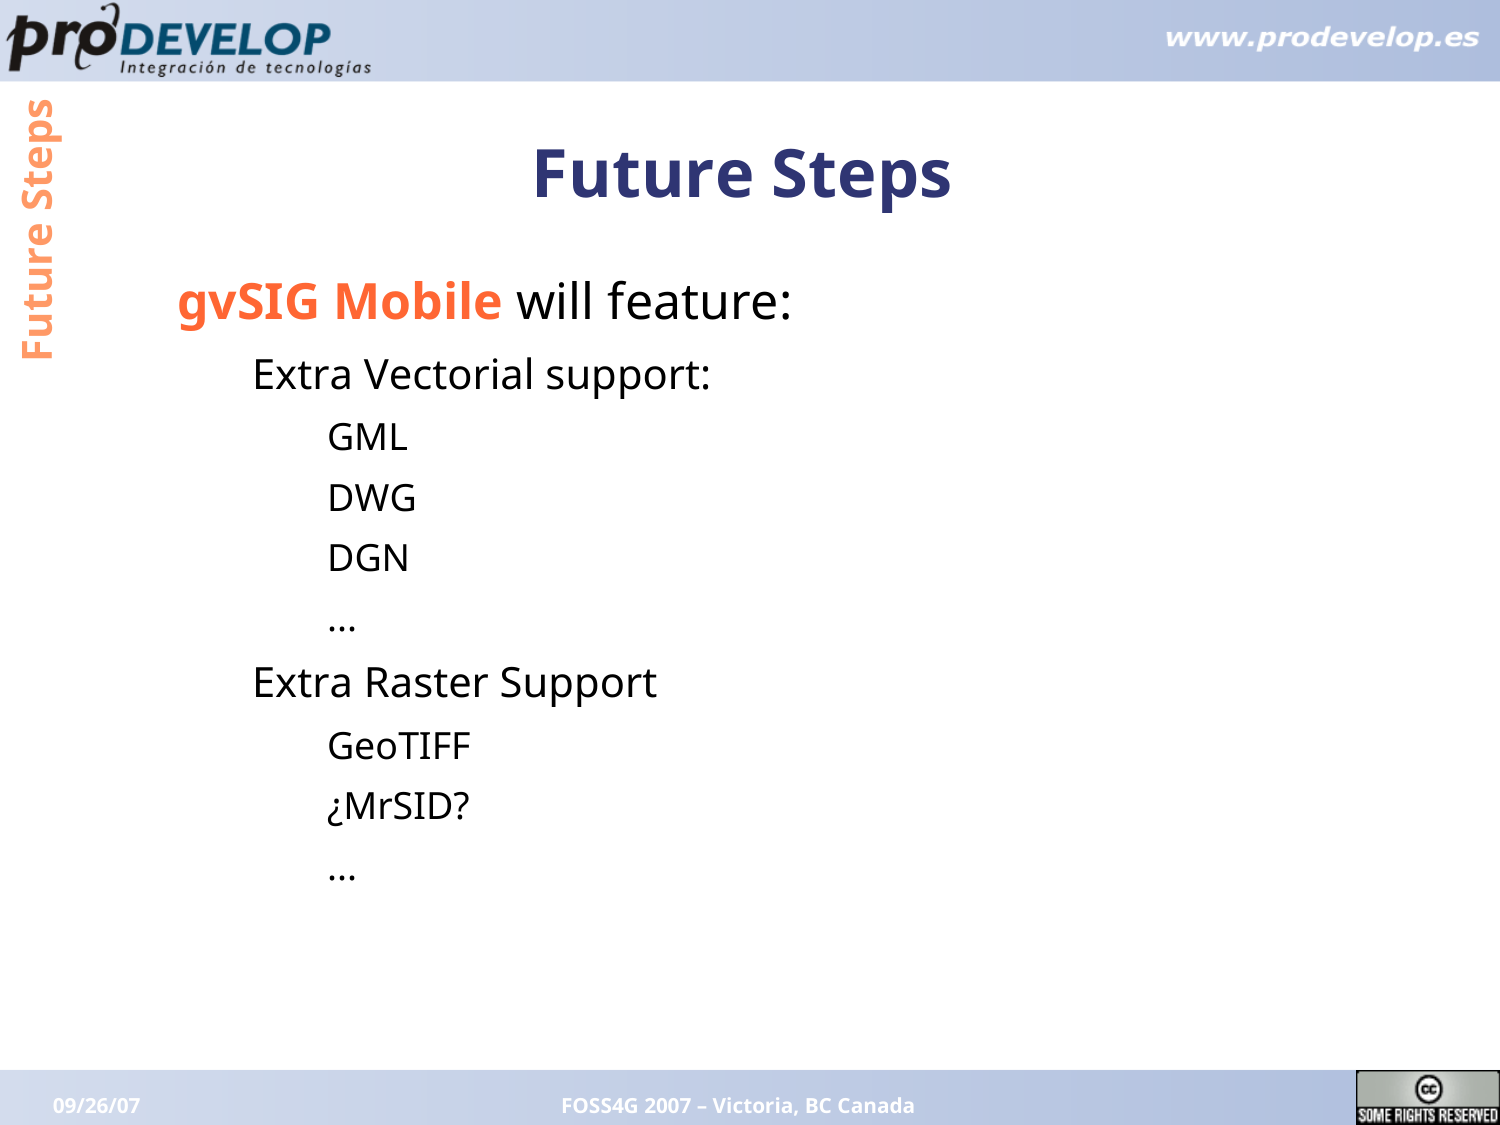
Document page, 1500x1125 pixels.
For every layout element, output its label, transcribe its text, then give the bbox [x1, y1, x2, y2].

list gvSIG Mobile will feature: Extra Vectorial support: GML DWG DGN ... Extra Raster Support GeoTIFF ¿MrSID? ... [177, 265, 1418, 1052]
picture [0, 0, 1500, 1125]
title Future Steps [72, 78, 1418, 266]
title Future Steps [0, 76, 72, 384]
